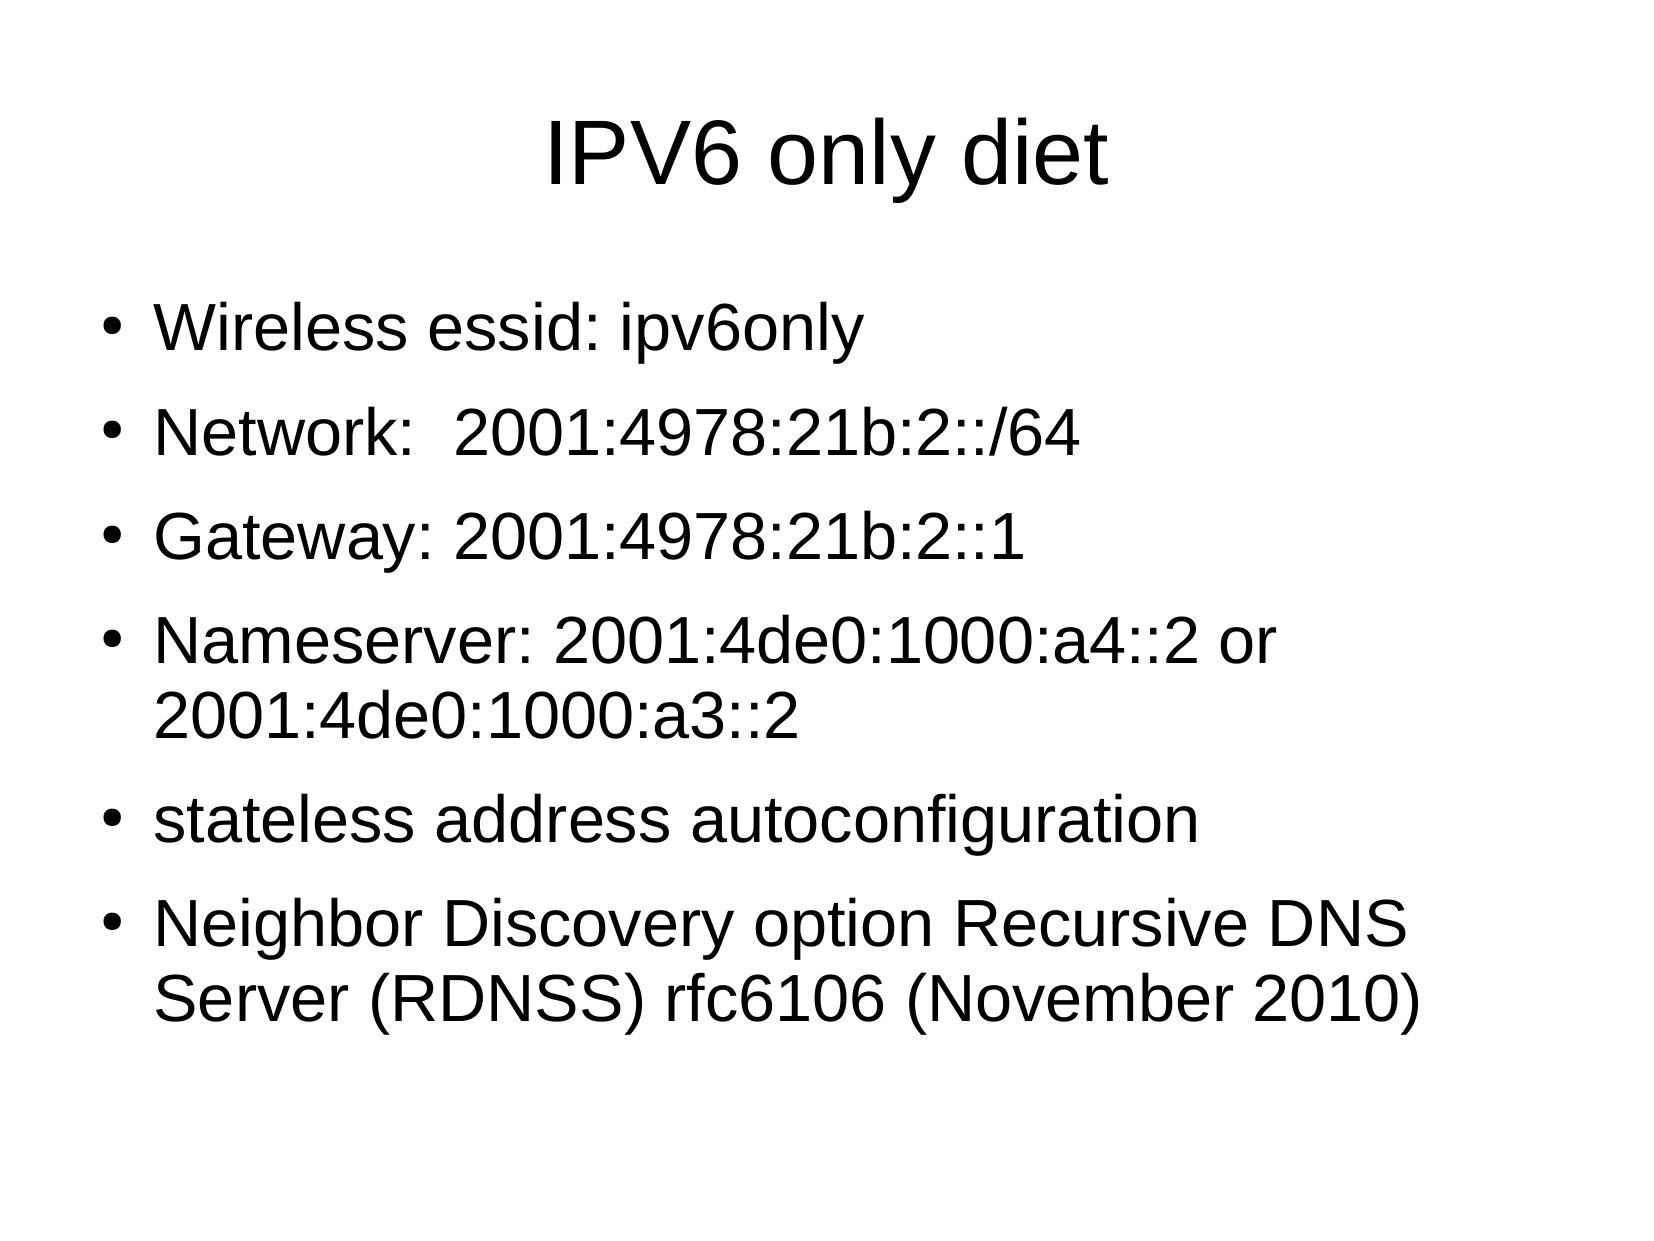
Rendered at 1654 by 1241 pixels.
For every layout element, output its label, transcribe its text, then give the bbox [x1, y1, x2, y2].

title IPV6 only diet [82, 49, 1571, 257]
list Wireless essid: ipv6only Network: 2001:4978:21b:2::/64 Gateway: 2001:4978:21b:2::1 Nameserver: 2001:4de0:1000:a4::2 or 2001:4de0:1000:a3::2 stateless address autoconfiguration Neighbor Discovery option Recursive DNS Server (RDNSS) rfc6106 (November 2010) [82, 290, 1571, 1094]
